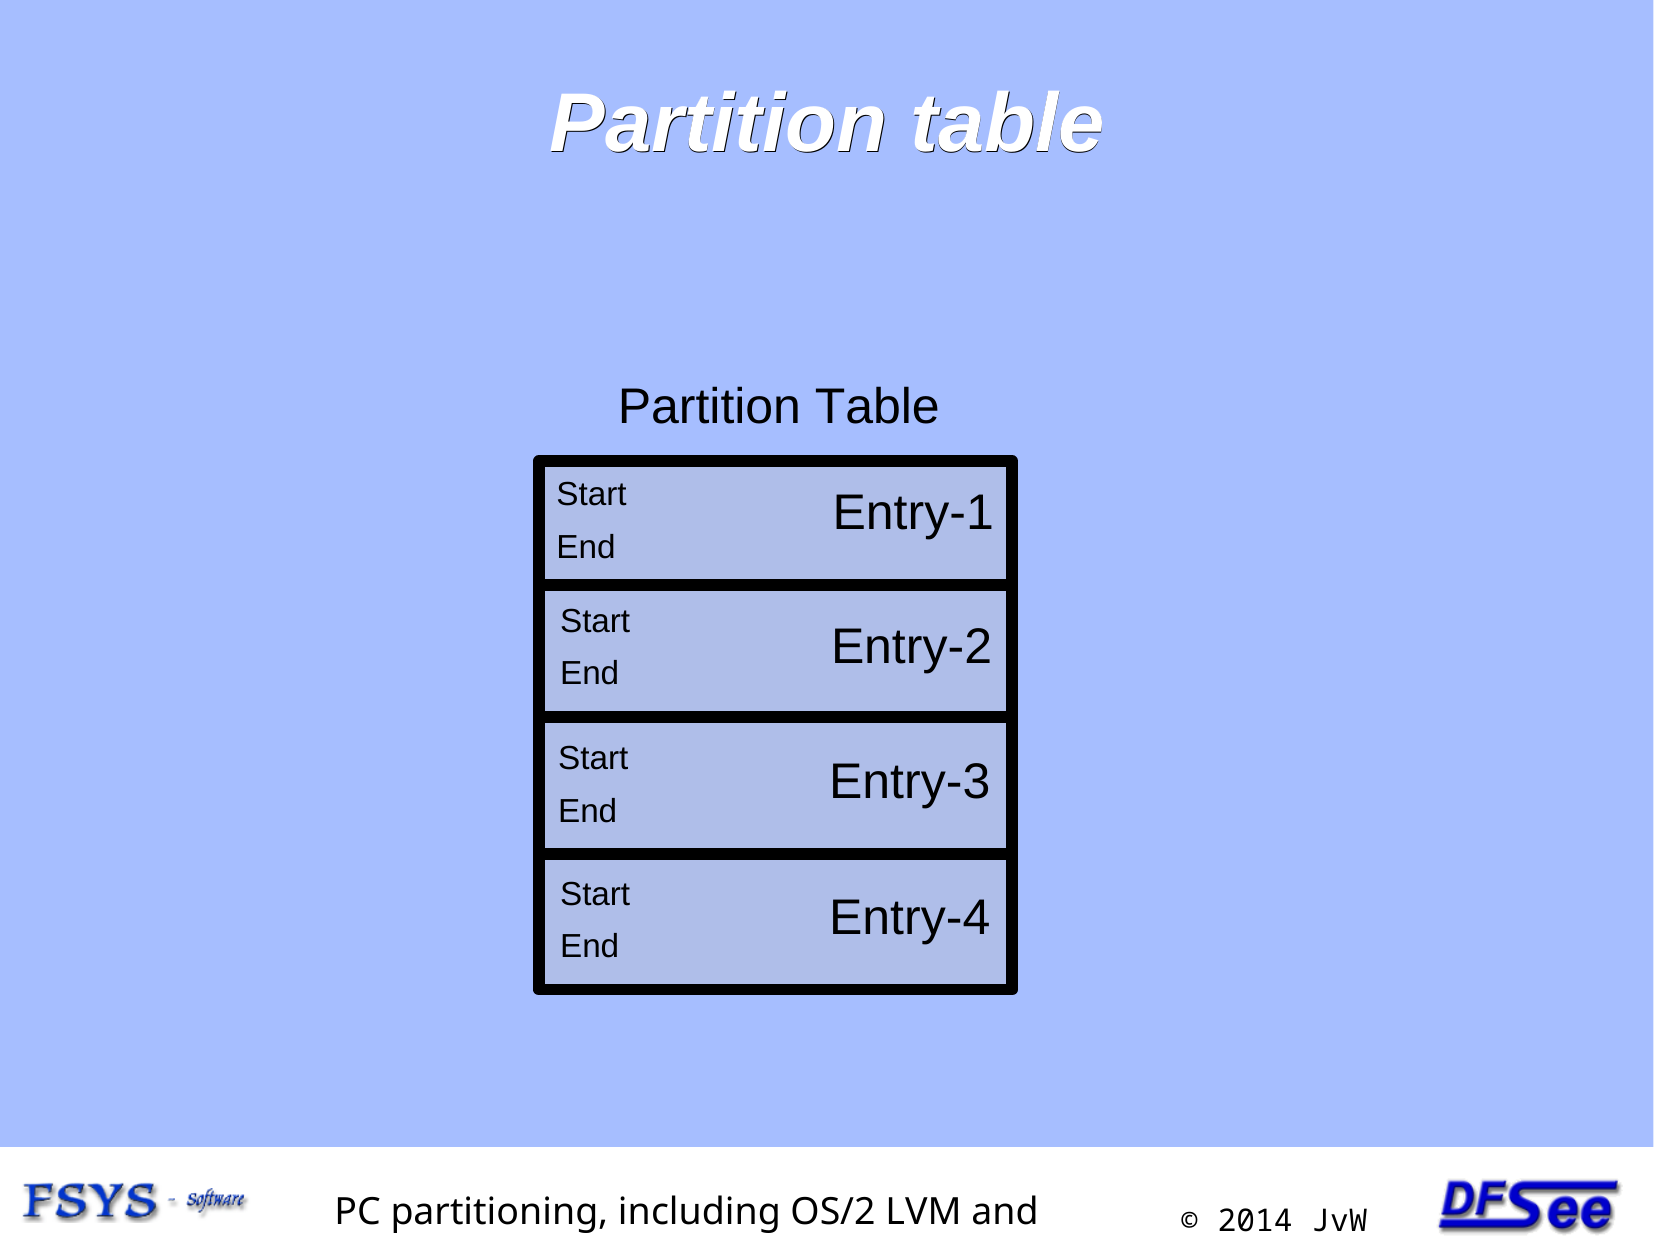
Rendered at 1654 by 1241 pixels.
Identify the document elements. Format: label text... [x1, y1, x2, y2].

text_box Partition Table [617, 378, 941, 441]
text_box Start [559, 602, 631, 644]
text_box End [558, 792, 618, 834]
text_box [538, 461, 1013, 990]
picture [18, 1178, 254, 1223]
text_box Entry-4 [829, 889, 991, 952]
picture [1434, 1177, 1623, 1241]
text_box Start [556, 475, 627, 518]
text_box Start [559, 875, 631, 917]
text_box End [556, 528, 617, 570]
text_box Entry-3 [829, 753, 991, 817]
title Partition table [121, 19, 1534, 227]
text_box Entry-2 [831, 618, 993, 681]
text_box End [559, 927, 620, 970]
text_box Start [558, 739, 629, 782]
text_box End [559, 655, 620, 697]
text_box Entry-1 [832, 484, 995, 547]
